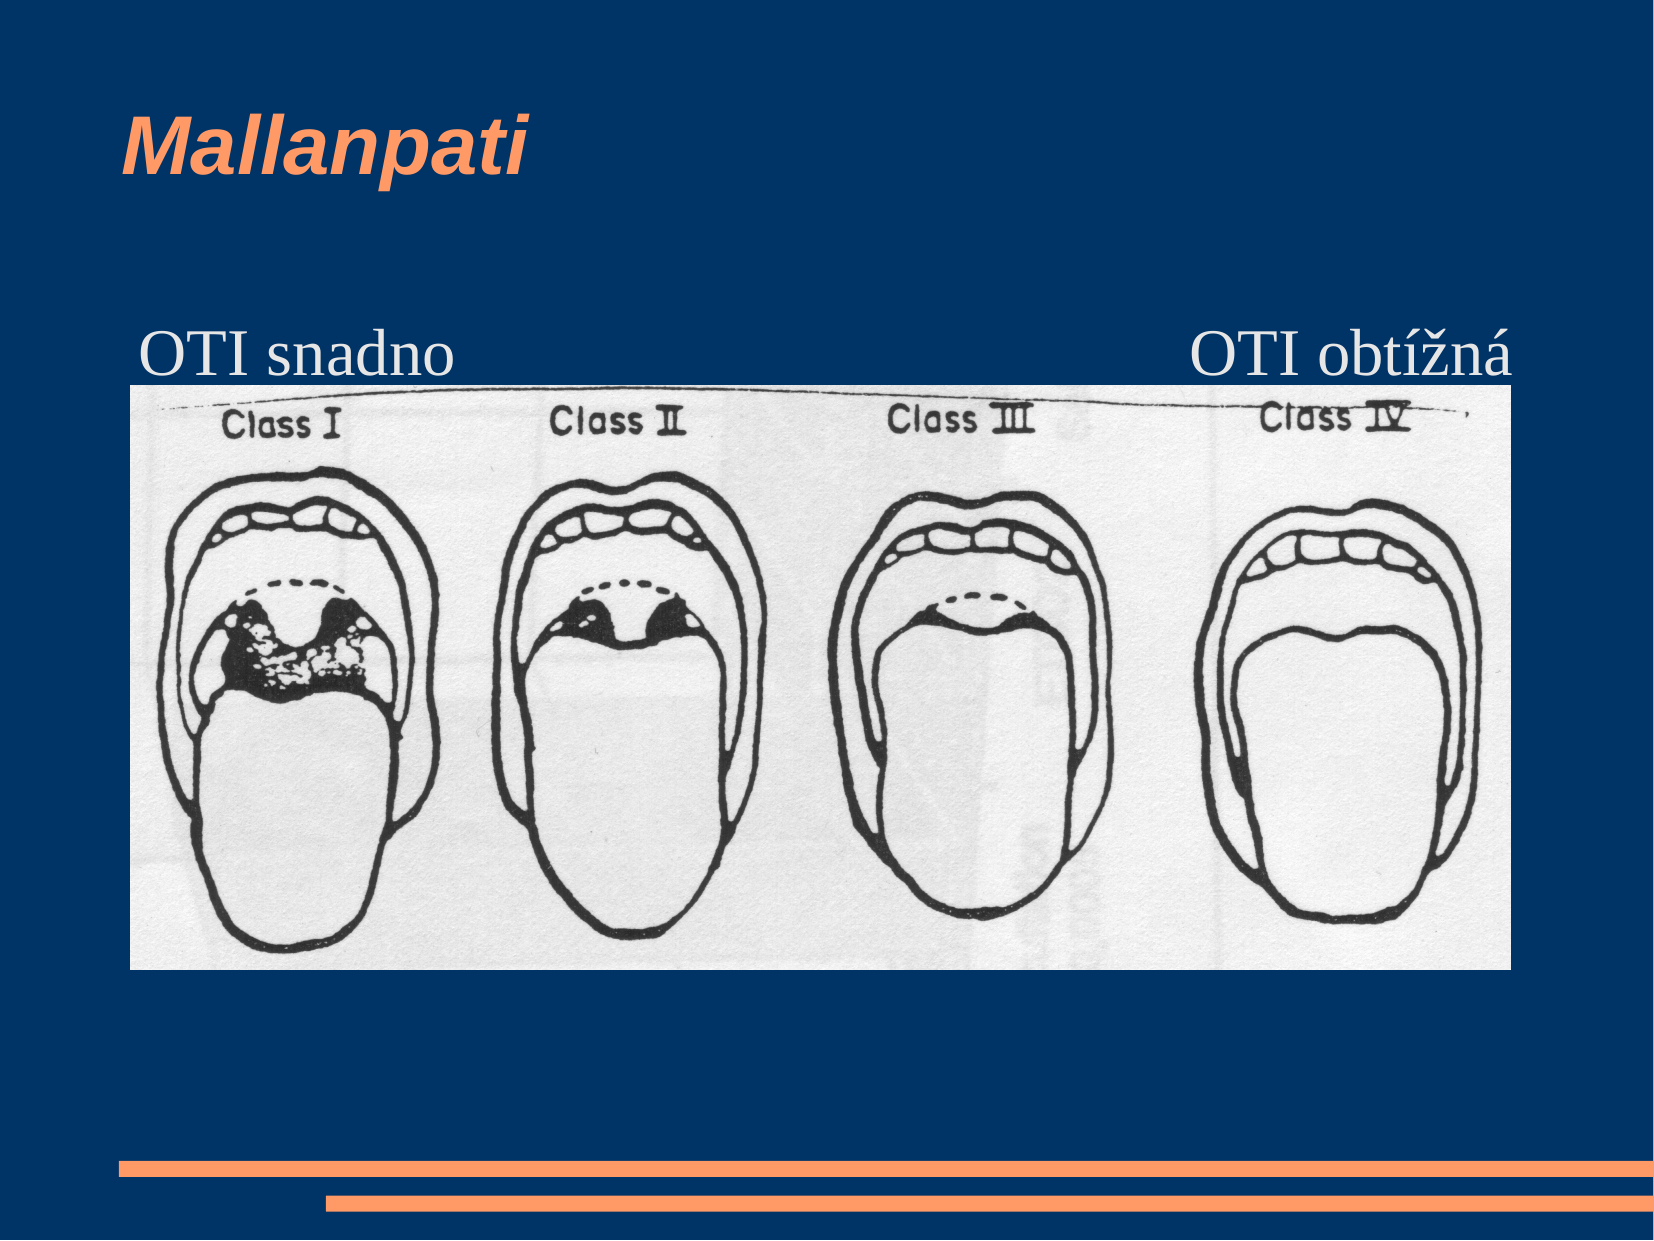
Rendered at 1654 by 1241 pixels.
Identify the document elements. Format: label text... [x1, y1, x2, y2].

title Mallanpati [121, 46, 1534, 254]
list OTI snadno OTI obtížná [121, 322, 1561, 1133]
picture [130, 385, 1511, 970]
